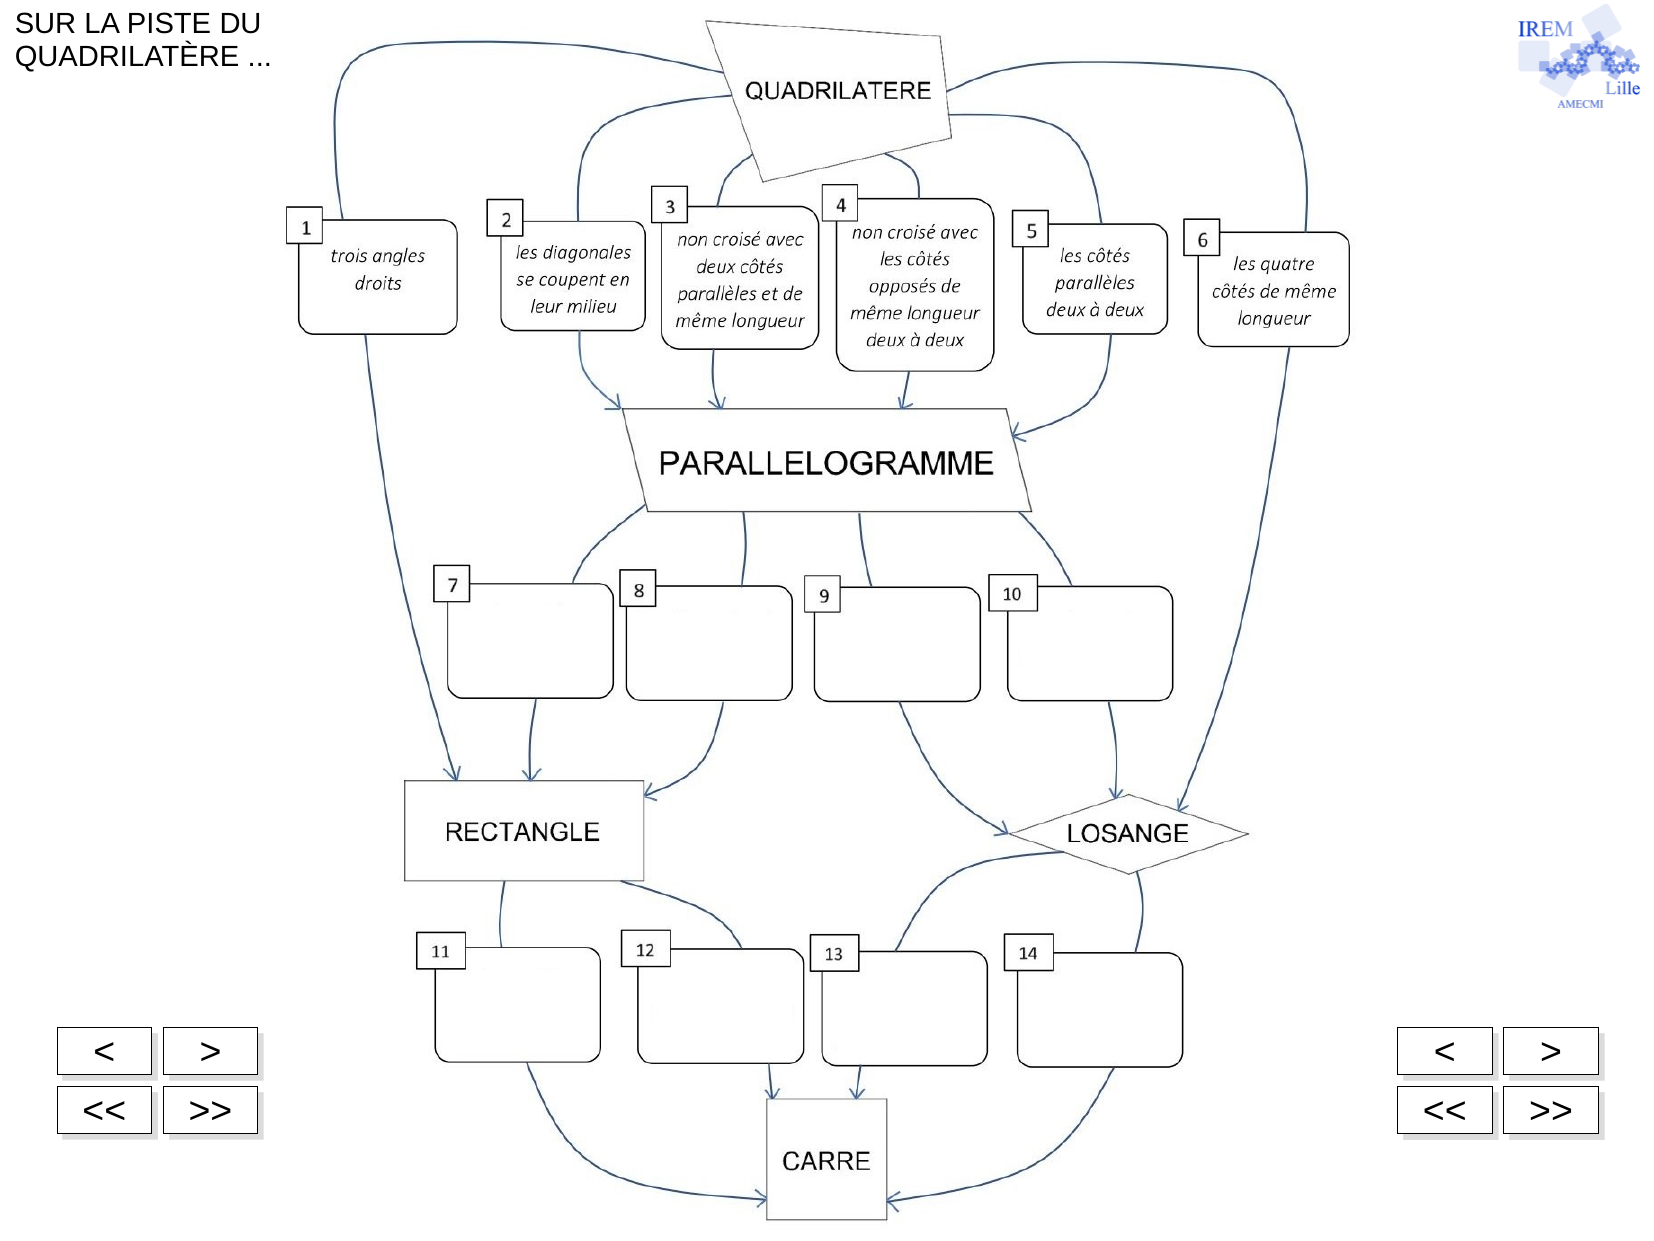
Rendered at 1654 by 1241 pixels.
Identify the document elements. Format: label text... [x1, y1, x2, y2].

text_box << [1397, 1086, 1493, 1134]
picture [1503, 0, 1654, 112]
text_box >> [1503, 1086, 1599, 1134]
picture [269, 0, 1384, 1241]
text_box << [57, 1086, 152, 1134]
text_box SUR LA PISTE DU QUADRILATÈRE ... [0, 0, 302, 88]
text_box >> [163, 1086, 258, 1134]
text_box < [1397, 1027, 1493, 1075]
text_box < [57, 1027, 152, 1075]
text_box > [163, 1027, 258, 1075]
text_box > [1503, 1027, 1599, 1075]
